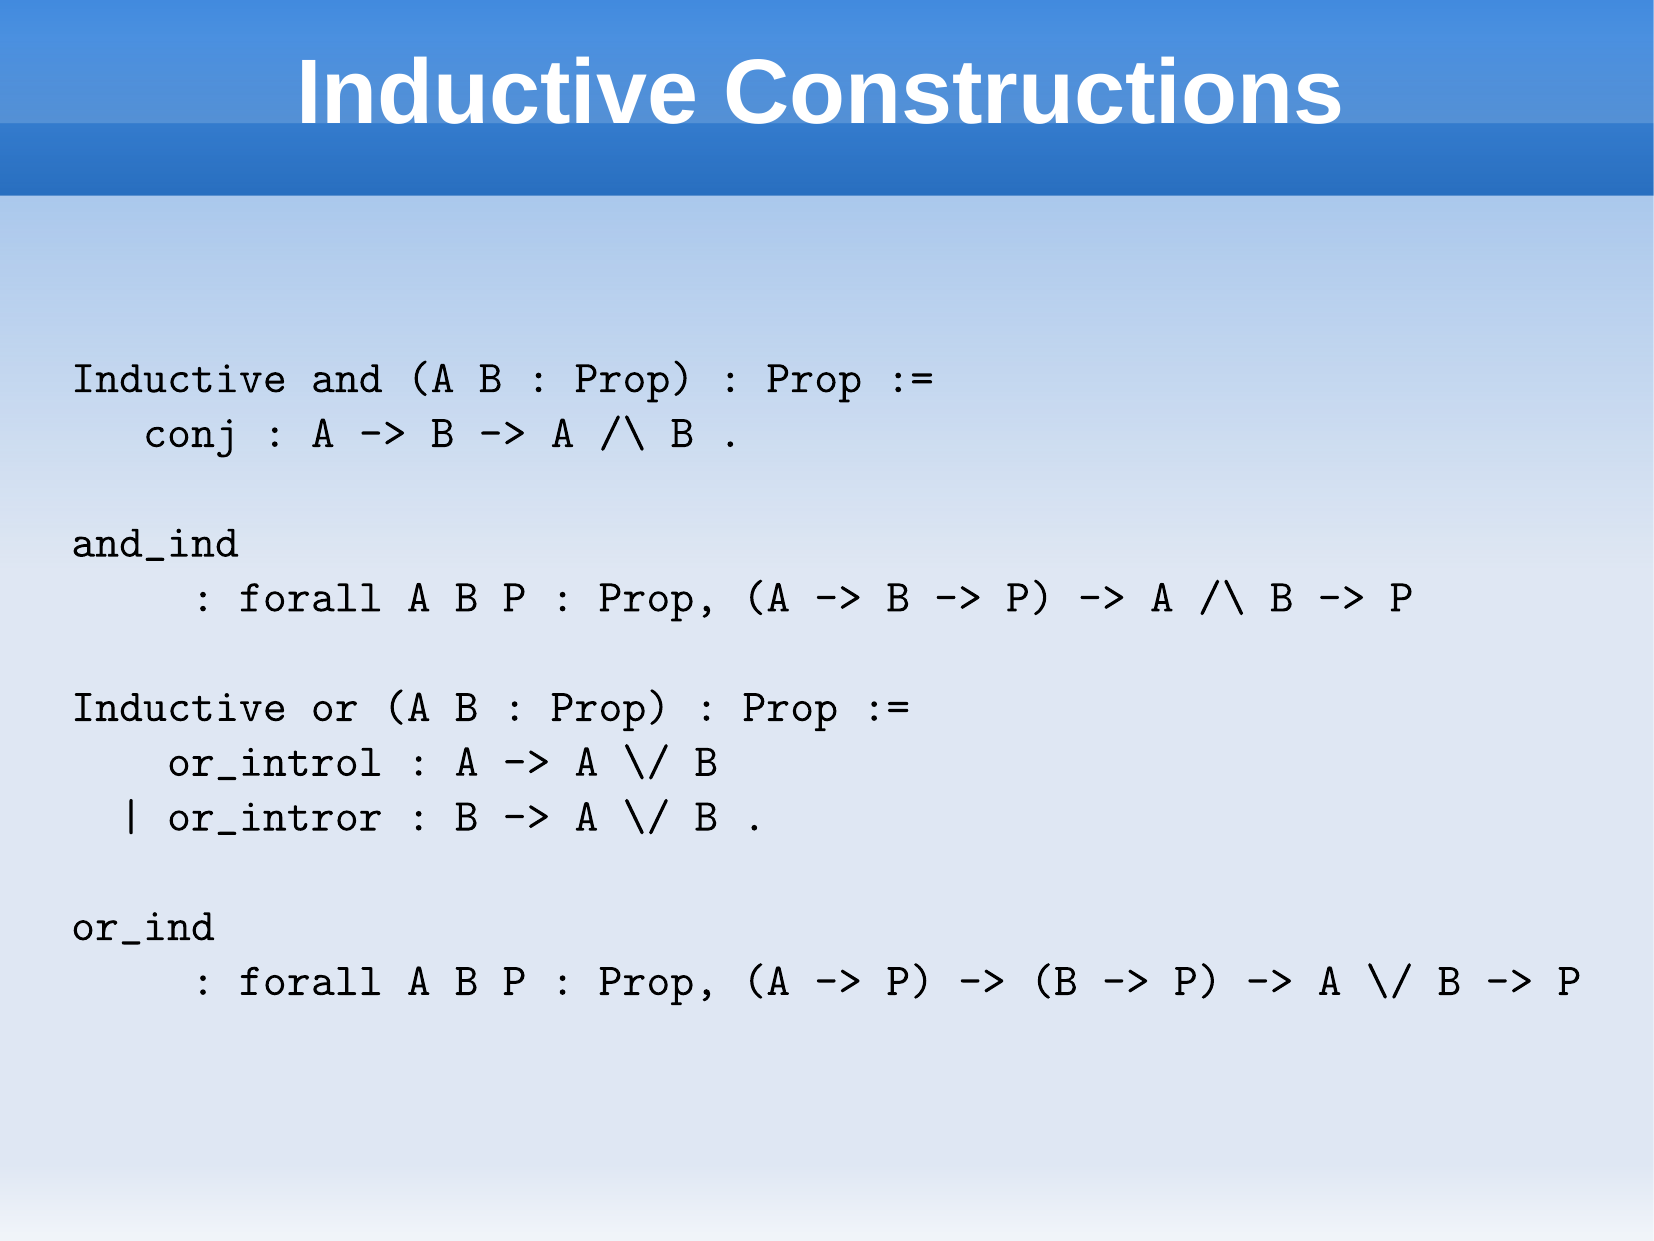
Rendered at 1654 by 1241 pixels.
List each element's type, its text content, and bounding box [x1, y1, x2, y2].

picture [0, 0, 1654, 1241]
text_box [71, 360, 1582, 1006]
title Inductive Constructions [76, 0, 1565, 188]
